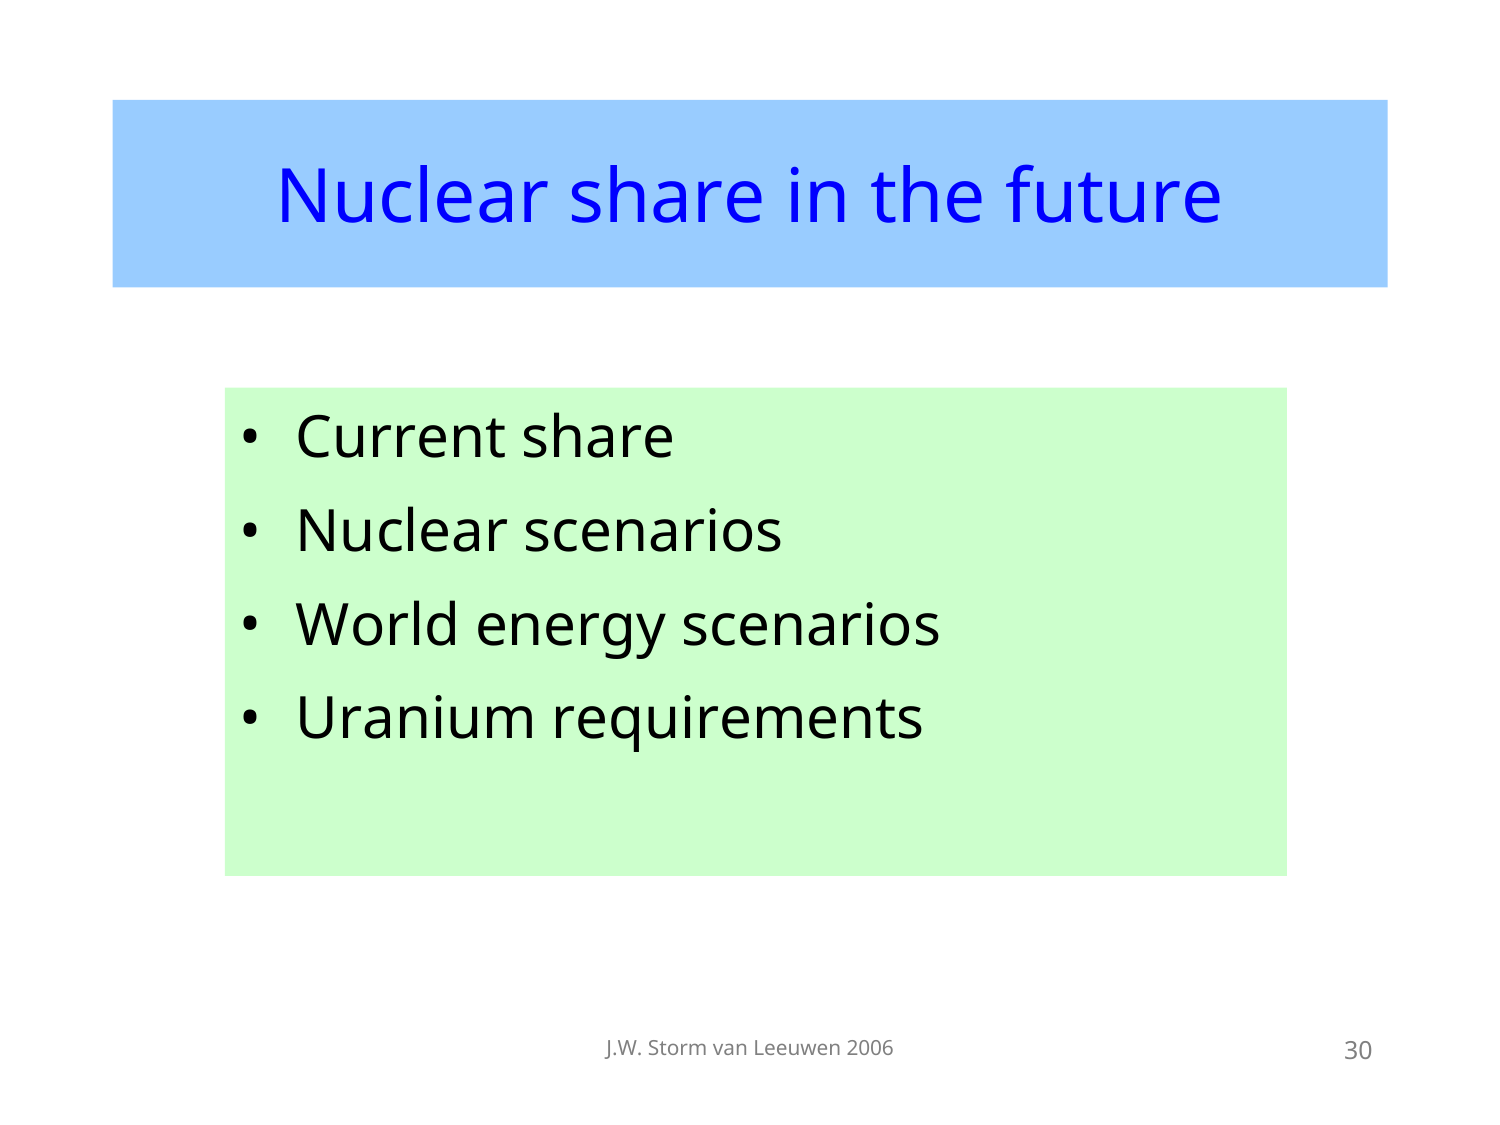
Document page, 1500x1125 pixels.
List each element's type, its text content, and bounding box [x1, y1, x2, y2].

title Nuclear share in the future [112, 99, 1388, 288]
list Current share Nuclear scenarios World energy scenarios Uranium requirements [224, 387, 1287, 876]
